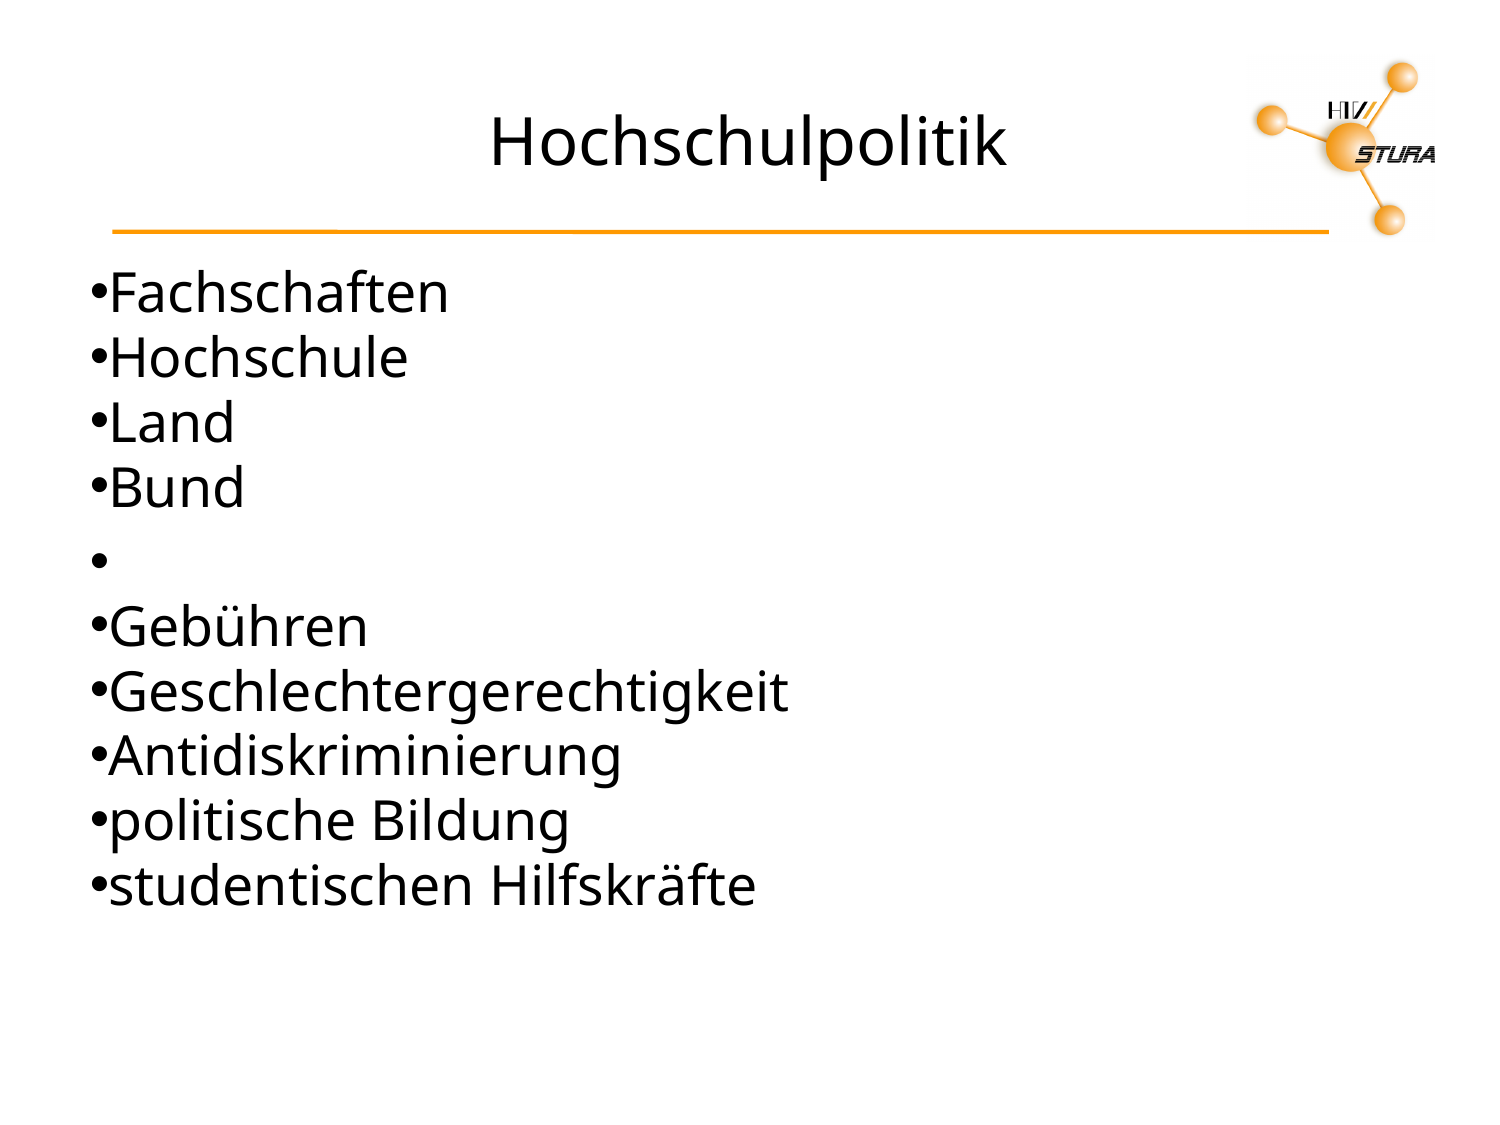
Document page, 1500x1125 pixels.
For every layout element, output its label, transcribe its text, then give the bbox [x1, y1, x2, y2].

title Hochschulpolitik [74, 45, 1424, 233]
list Fachschaften Hochschule Land Bund Gebühren Geschlechtergerechtigkeit Antidiskriminierung politische Bildung studentischen Hilfskräfte [75, 262, 1426, 929]
